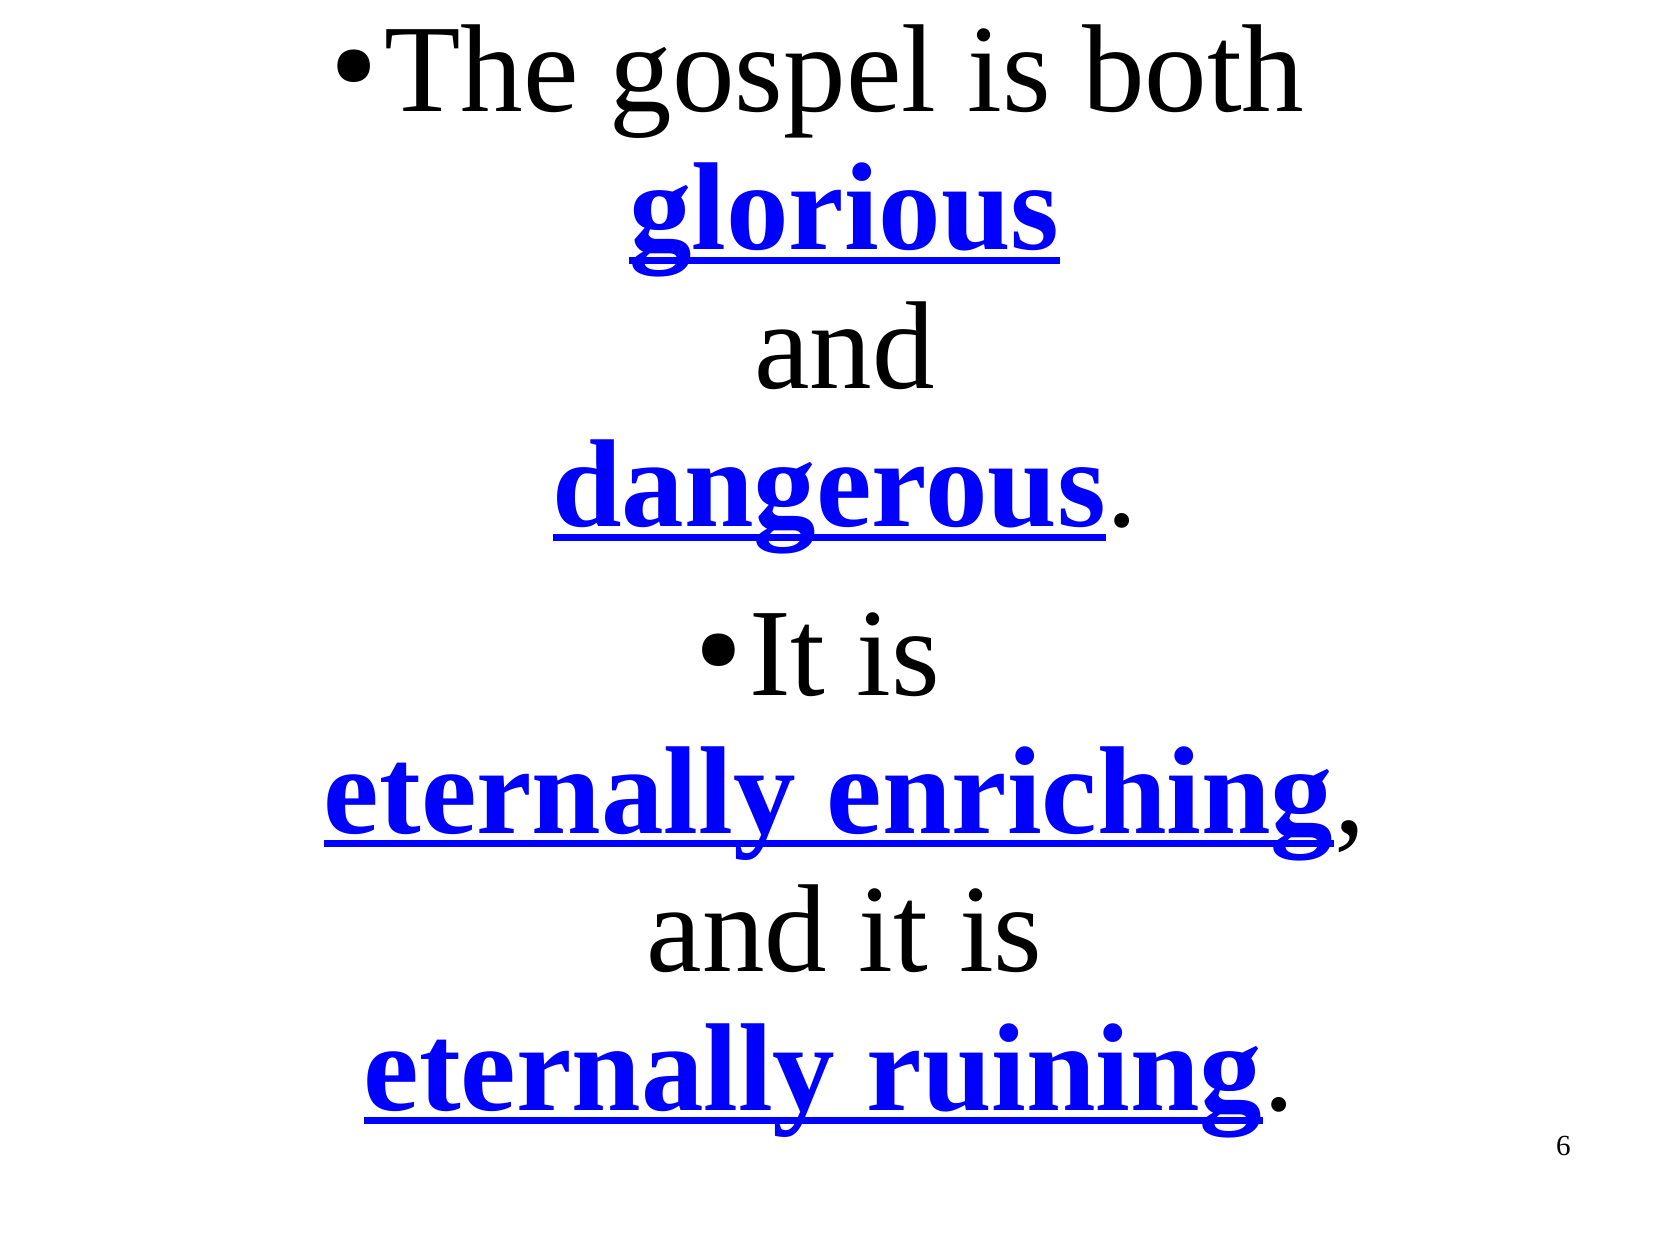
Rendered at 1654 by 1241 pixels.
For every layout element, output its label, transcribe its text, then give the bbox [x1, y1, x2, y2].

list The gospel is both glorious and dangerous. It is eternally enriching, and it is eternally ruining. [0, 0, 1651, 1238]
